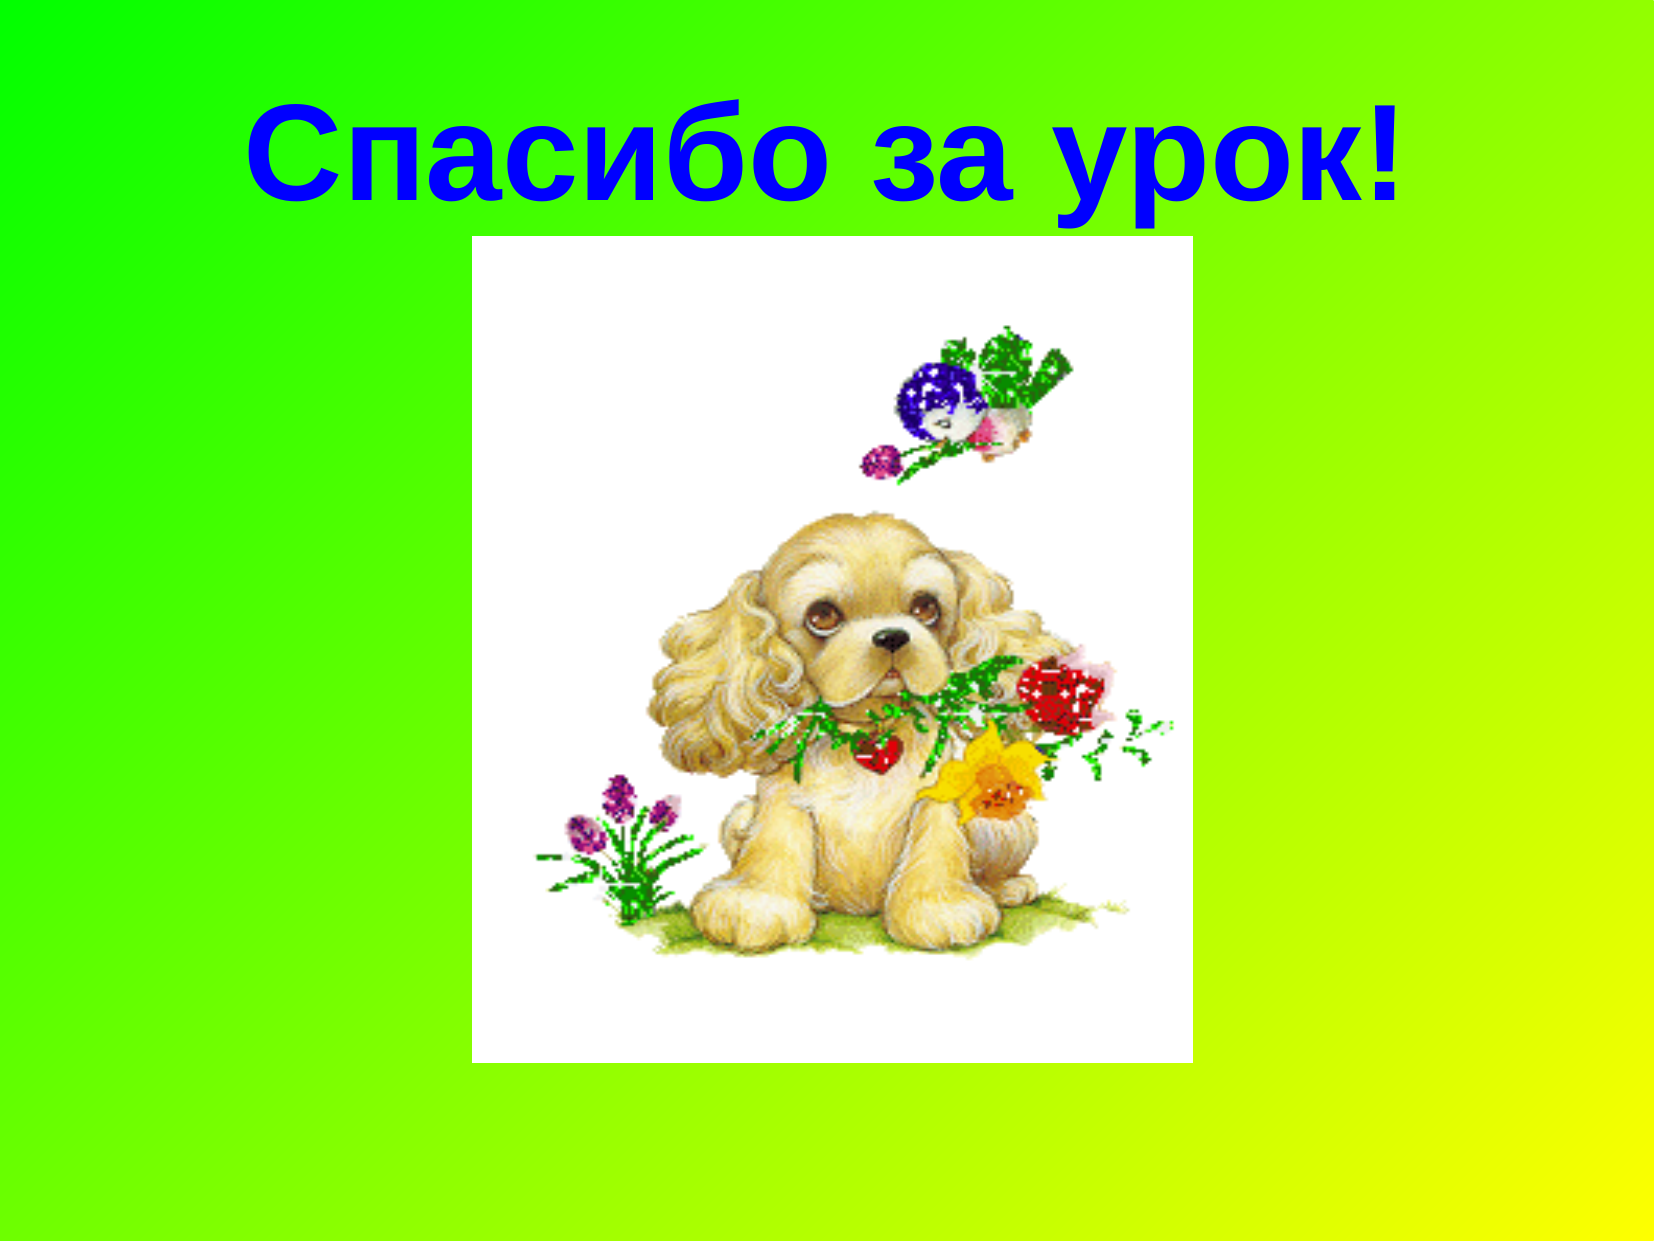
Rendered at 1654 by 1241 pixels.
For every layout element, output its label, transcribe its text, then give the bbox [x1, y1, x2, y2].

picture [472, 236, 1193, 1063]
title Спасибо за урок! [82, 49, 1571, 257]
